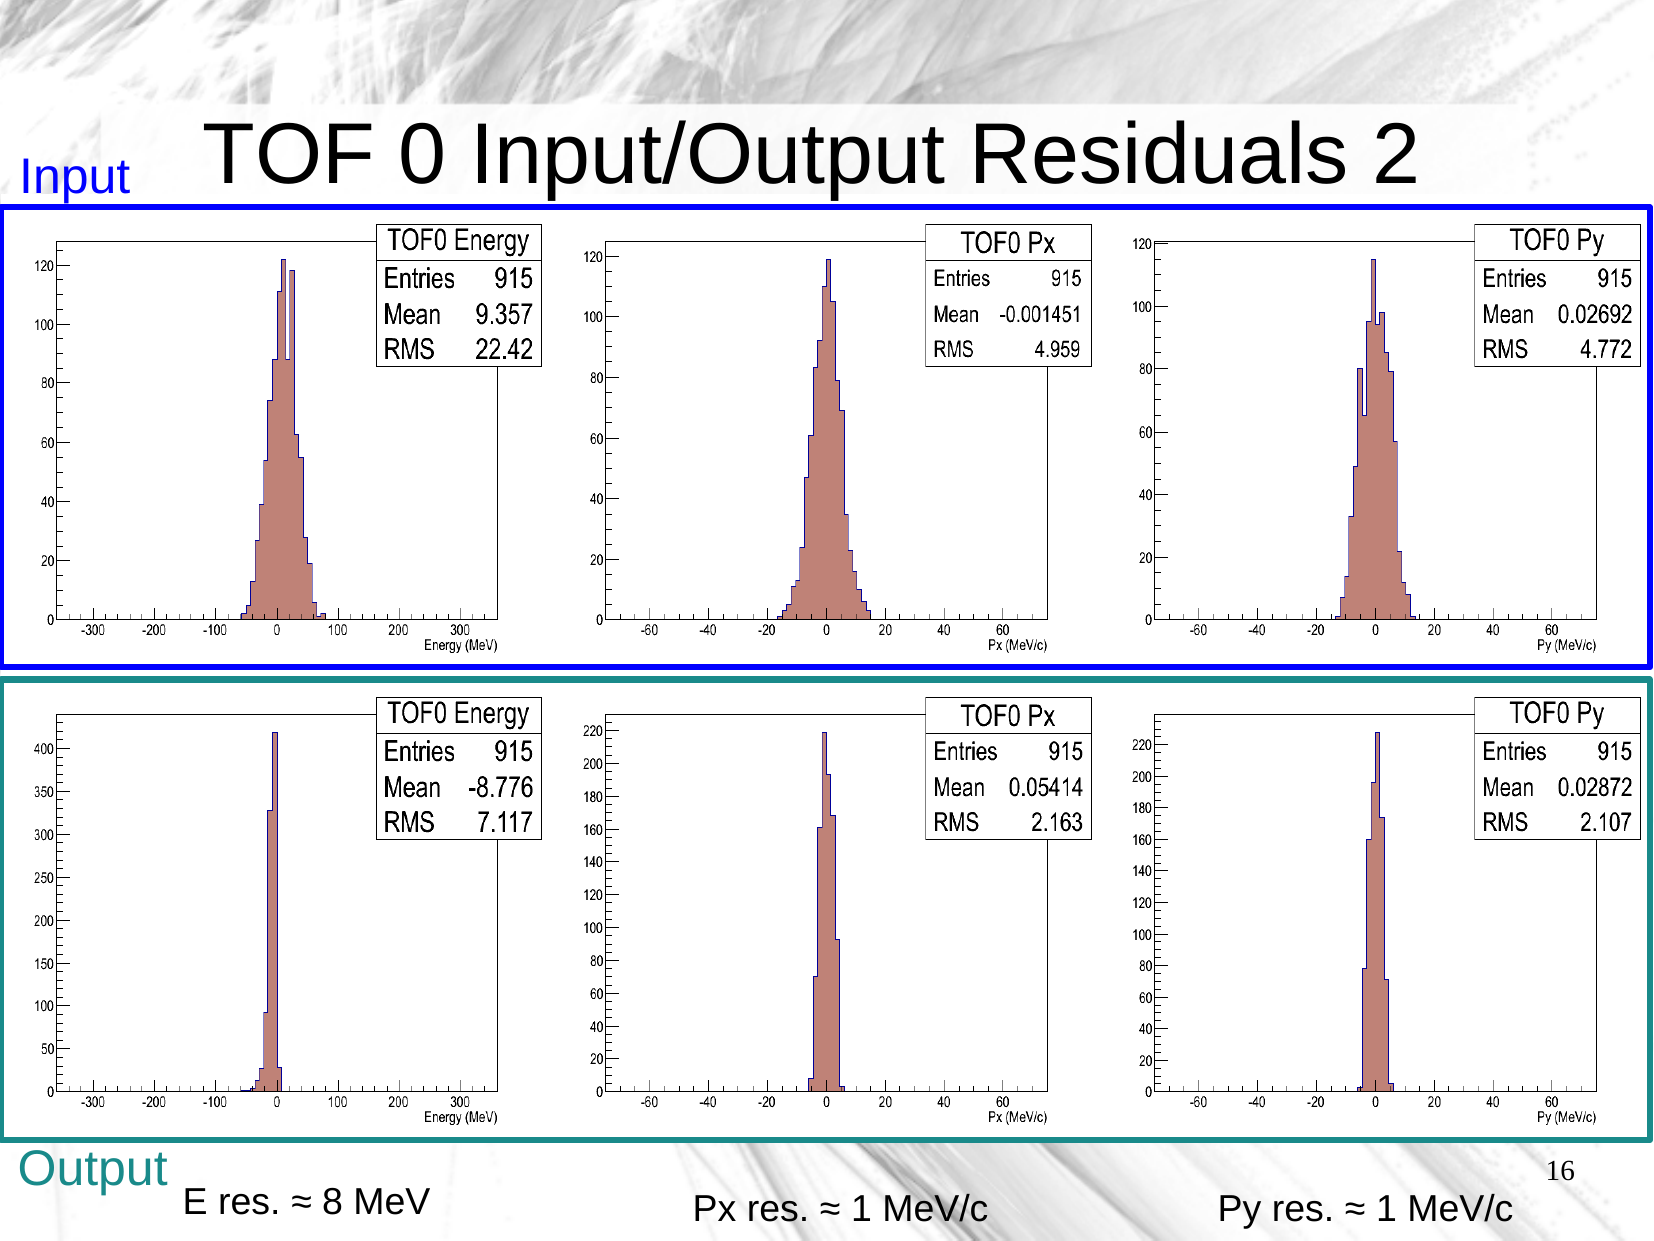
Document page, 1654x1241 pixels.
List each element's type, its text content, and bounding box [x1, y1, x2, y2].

text_box E res. ≈ 8 MeV [165, 1170, 496, 1233]
title TOF 0 Input/Output Residuals 2 [118, 105, 1506, 202]
text_box Px res. ≈ 1 MeV/c [675, 1177, 1021, 1241]
text_box Py res. ≈ 1 MeV/c [1200, 1177, 1546, 1241]
text_box Output [0, 1129, 196, 1206]
text_box Input [1, 138, 197, 204]
picture [0, 0, 1654, 1241]
text_box Input [4, 210, 197, 215]
picture [4, 210, 1647, 664]
picture [4, 683, 1647, 1137]
